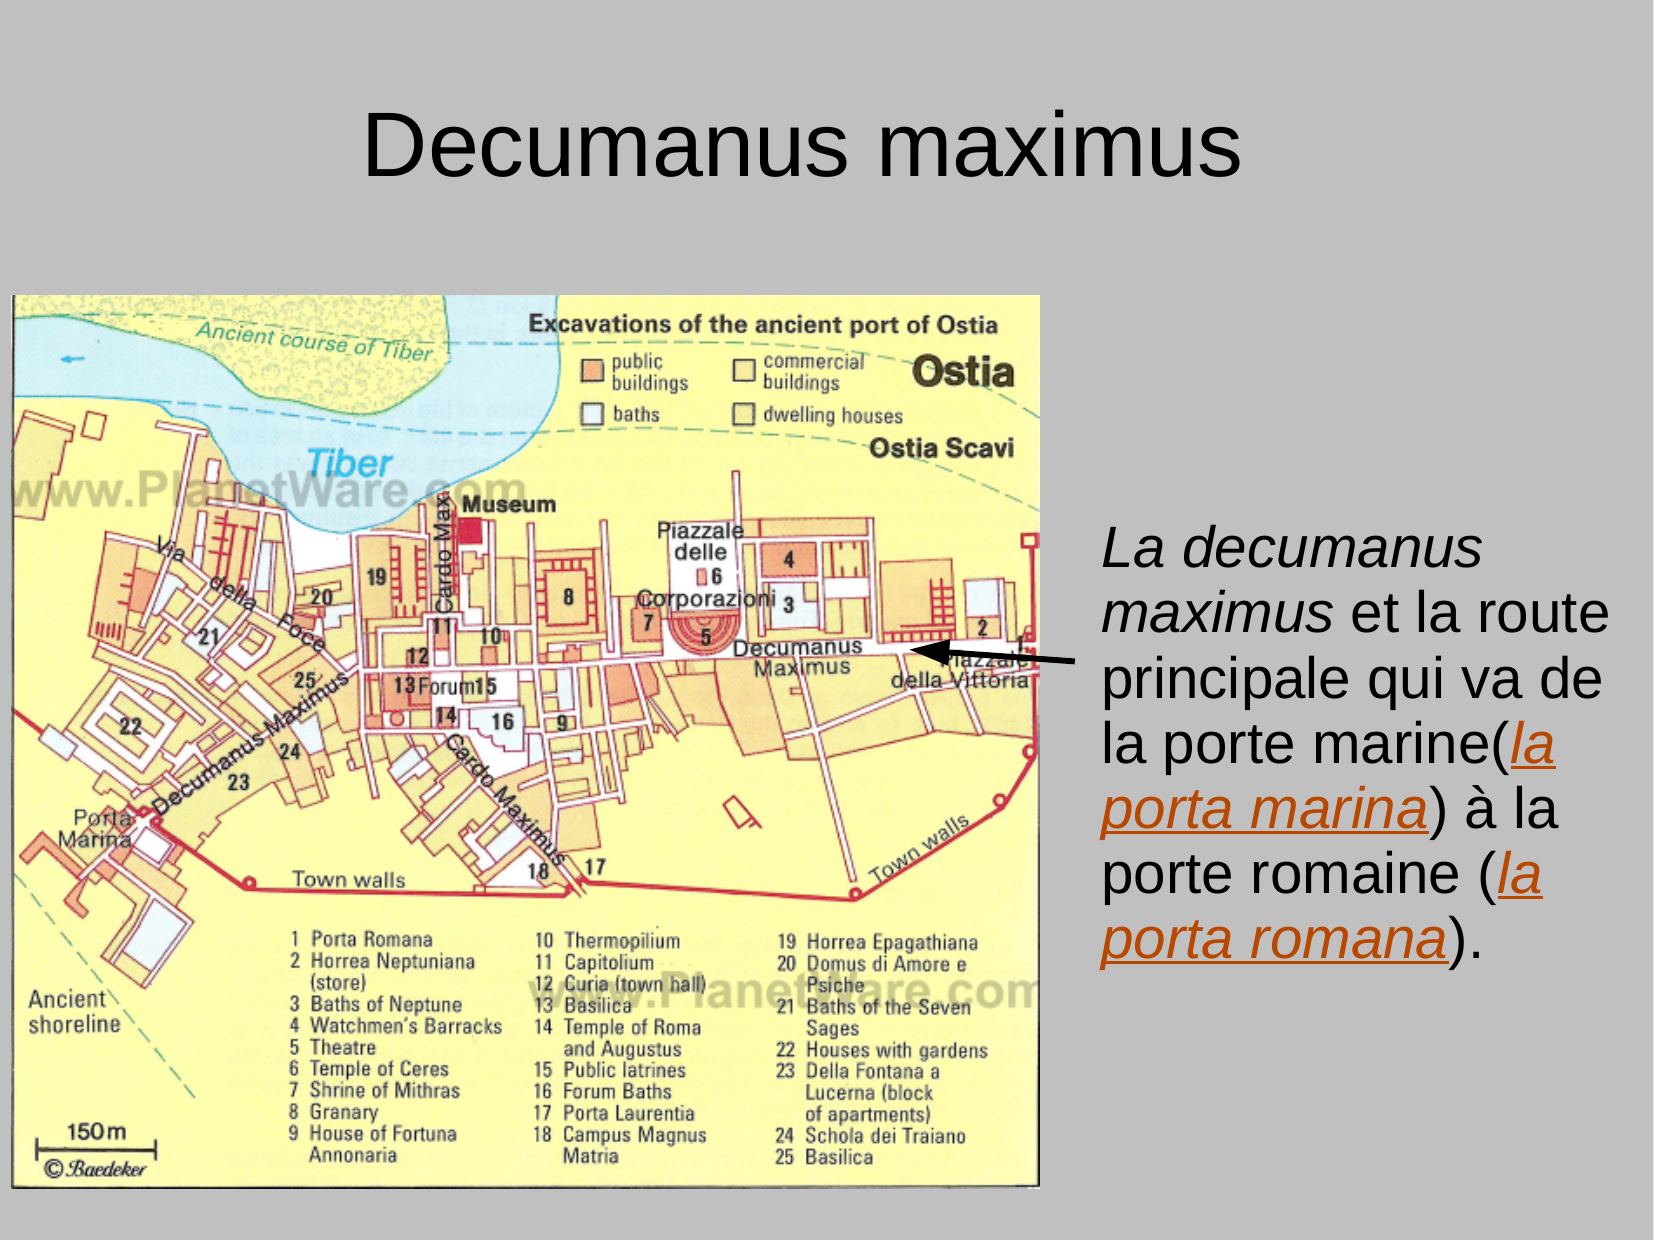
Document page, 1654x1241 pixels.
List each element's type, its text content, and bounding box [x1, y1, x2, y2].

title Decumanus maximus [59, 40, 1548, 249]
picture [11, 295, 1040, 1190]
text_box La decumanus maximus et la route principale qui va de la porte marine(la porta marina) à la porte romaine (la porta romana). [1086, 507, 1630, 976]
